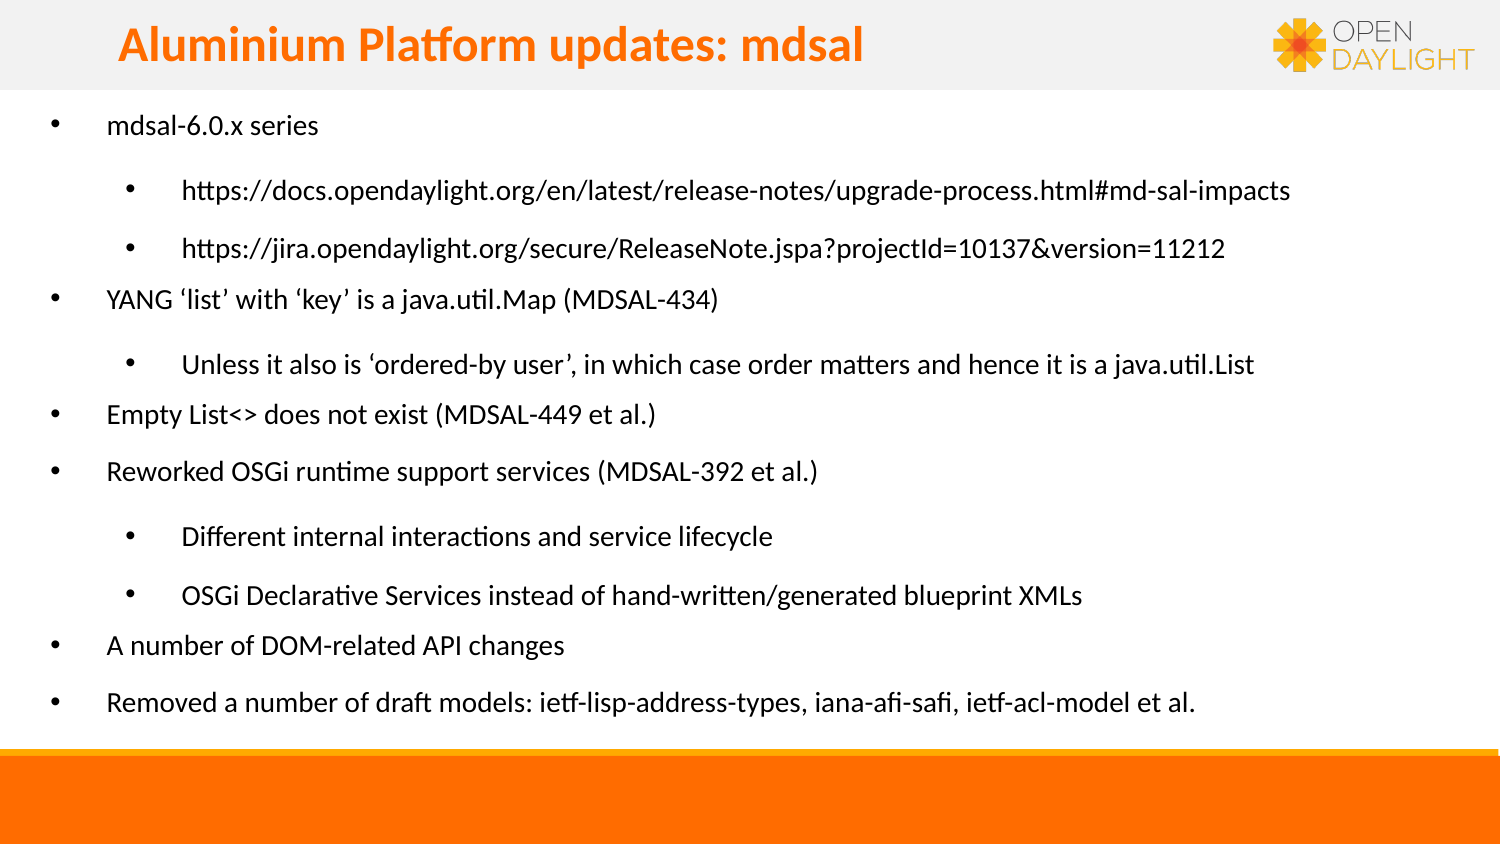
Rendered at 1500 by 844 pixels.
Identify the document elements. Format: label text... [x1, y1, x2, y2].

picture [1330, 0, 1500, 98]
list mdsal-6.0.x series https://docs.opendaylight.org/en/latest/release-notes/upgrade-process.html#md-sal-impacts https://jira.opendaylight.org/secure/ReleaseNote.jspa?projectId=10137&version=11212 YANG ‘list’ with ‘key’ is a java.util.Map (MDSAL-434) Unless it also is ‘ordered-by user’, in which case order matters and hence it is a java.util.List Empty List<> does not exist (MDSAL-449 et al.) Reworked OSGi runtime support services (MDSAL-392 et al.) Different internal interactions and service lifecycle OSGi Declarative Services instead of hand-written/generated blueprint XMLs A number of DOM-related API changes Removed a number of draft models: ietf-lisp-address-types, iana-afi-safi, ietf-acl-model et al. [35, 35, 1330, 664]
title Aluminium Platform updates: mdsal [103, 0, 1397, 90]
